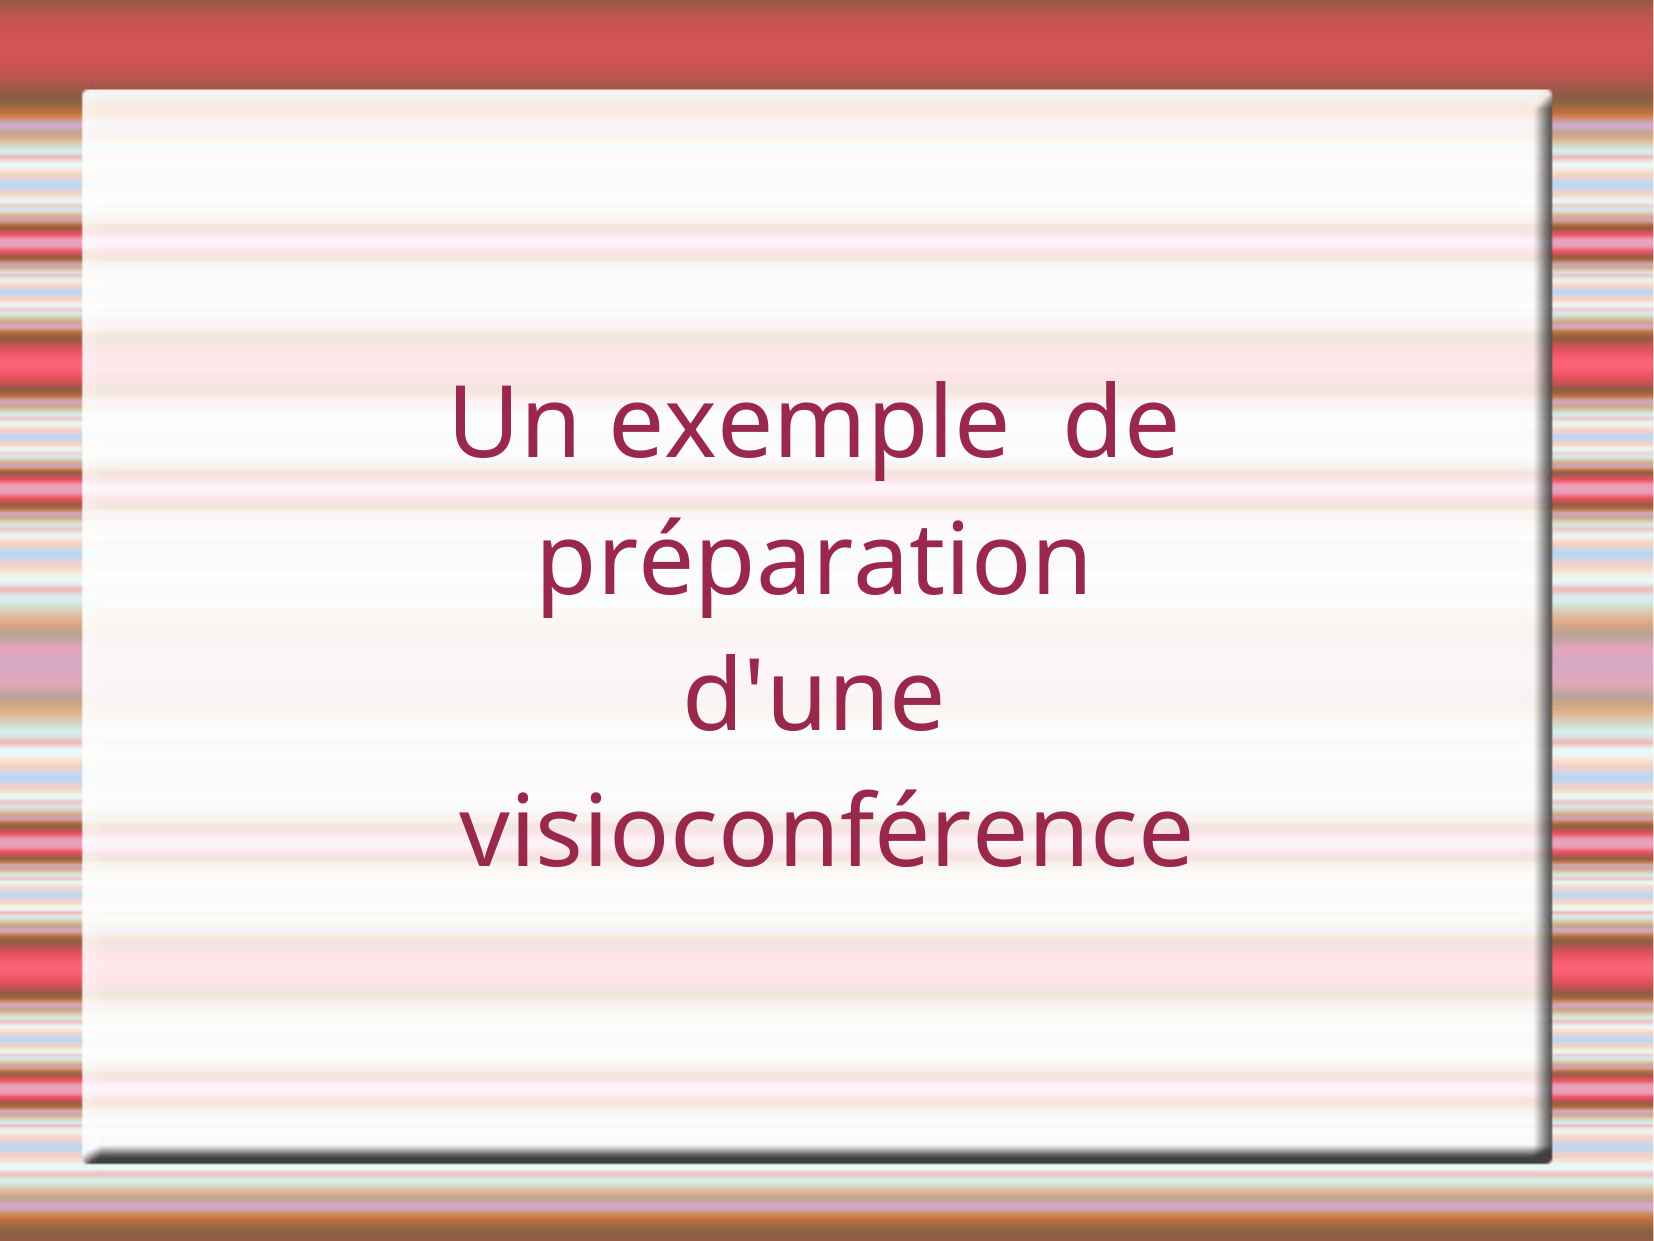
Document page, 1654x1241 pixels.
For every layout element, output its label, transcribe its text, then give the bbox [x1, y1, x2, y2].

picture [0, 0, 1654, 1241]
subtitle Un exemple de préparation d'une visioconférence [121, 122, 1534, 1125]
